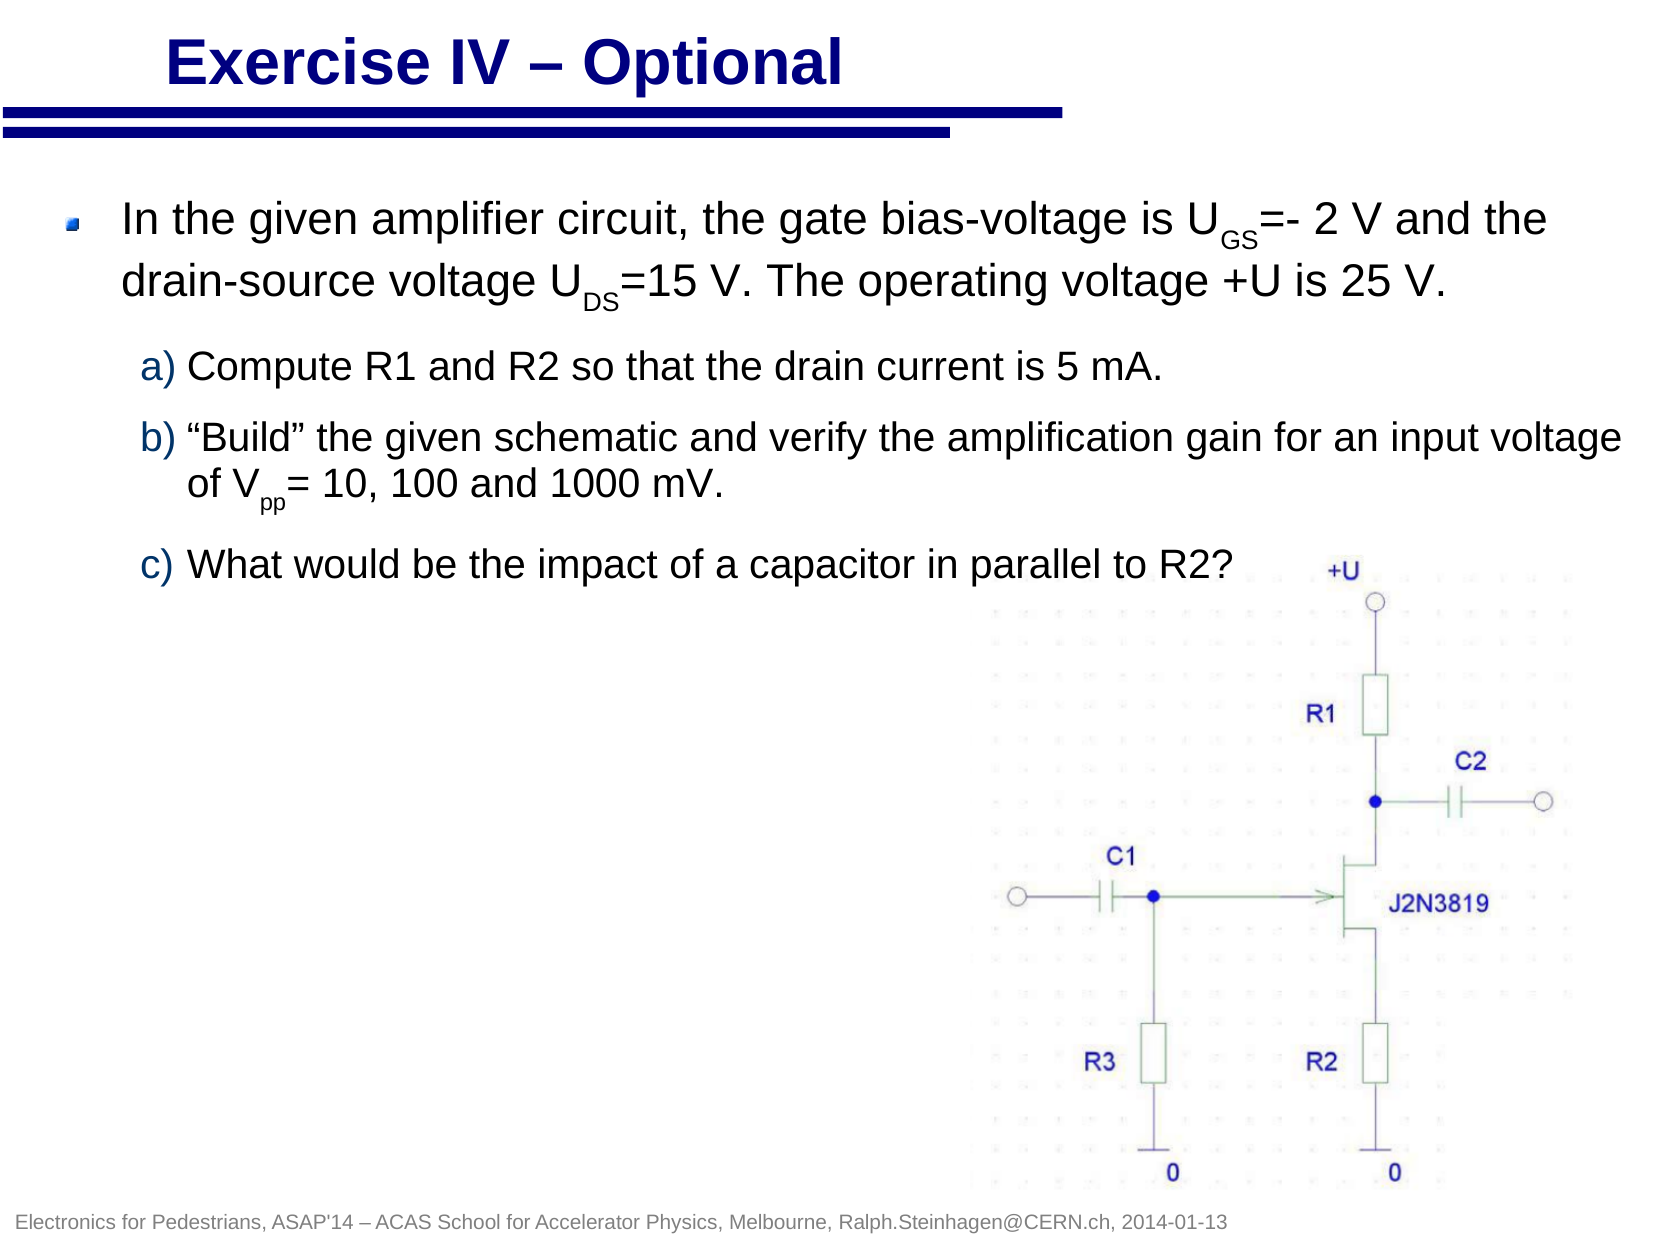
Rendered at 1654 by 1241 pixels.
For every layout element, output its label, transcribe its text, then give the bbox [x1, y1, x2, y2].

list In the given amplifier circuit, the gate bias-voltage is UGS=- 2 V and the drain-source voltage UDS=15 V. The operating voltage +U is 25 V. Compute R1 and R2 so that the drain current is 5 mA. “Build” the given schematic and verify the amplification gain for an input voltage of Vpp= 10, 100 and 1000 mV. What would be the impact of a capacitor in parallel to R2? [65, 192, 1628, 1205]
title Exercise IV – Optional [165, 0, 1323, 124]
